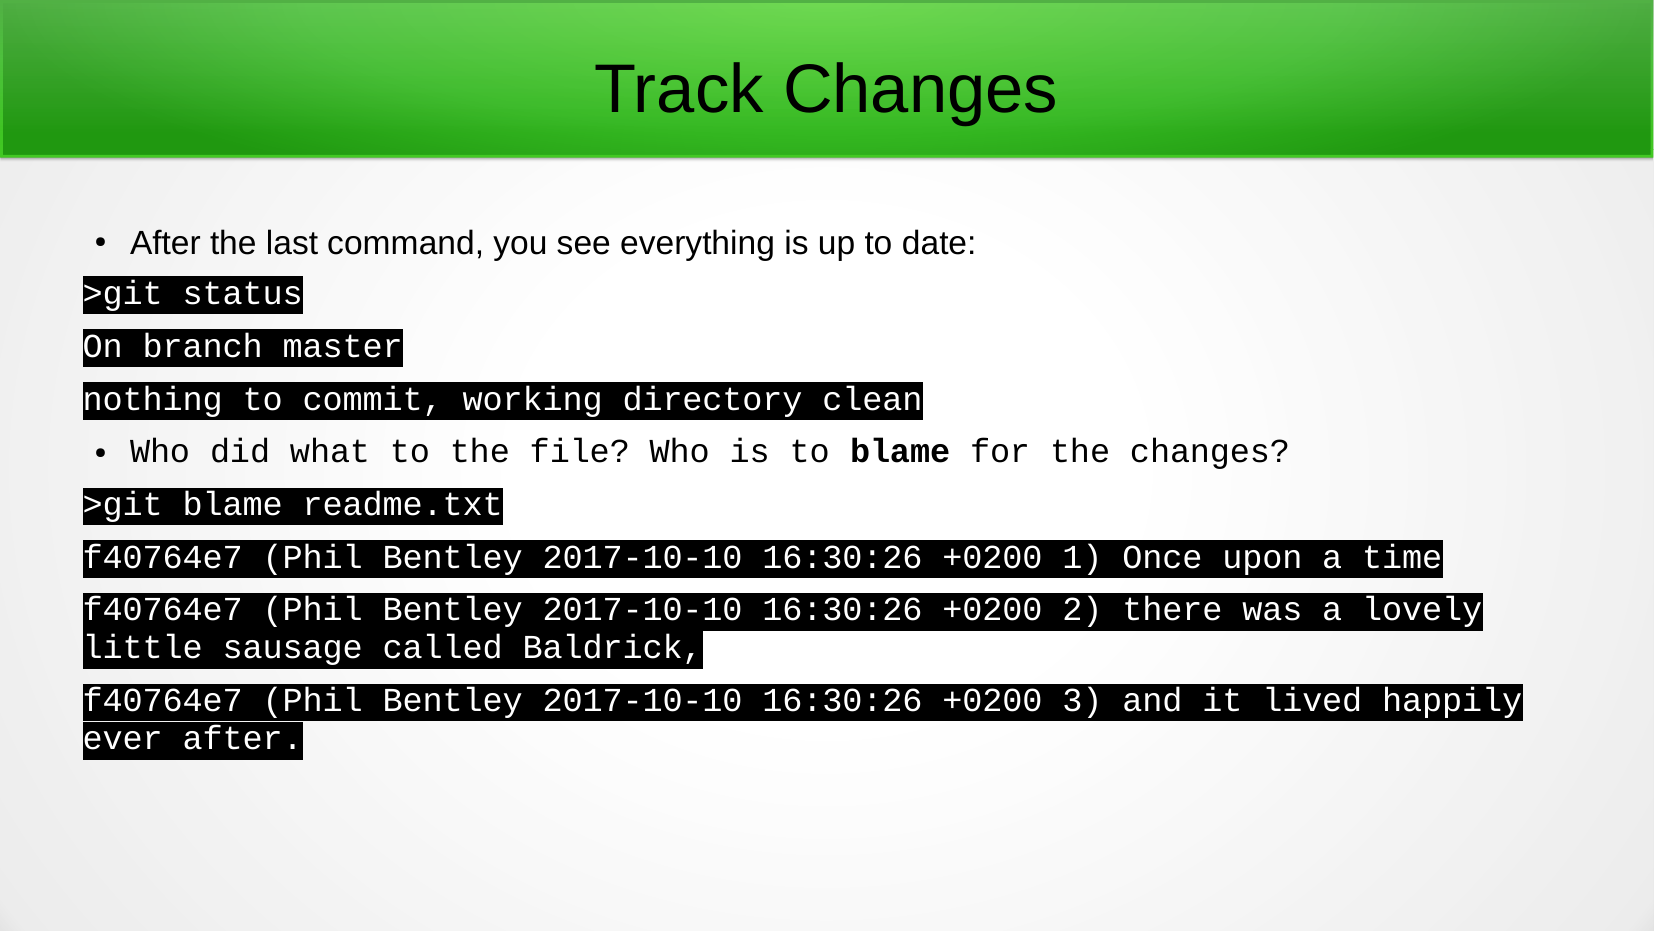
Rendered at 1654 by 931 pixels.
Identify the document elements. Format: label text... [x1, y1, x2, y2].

list After the last command, you see everything is up to date: >git status On branch master nothing to commit, working directory clean Who did what to the file? Who is to blame for the changes? >git blame readme.txt f40764e7 (Phil Bentley 2017-10-10 16:30:26 +0200 1) Once upon a time f40764e7 (Phil Bentley 2017-10-10 16:30:26 +0200 2) there was a lovely little sausage called Baldrick, f40764e7 (Phil Bentley 2017-10-10 16:30:26 +0200 3) and it lived happily ever after. [82, 224, 1571, 764]
title Track Changes [82, 35, 1571, 142]
